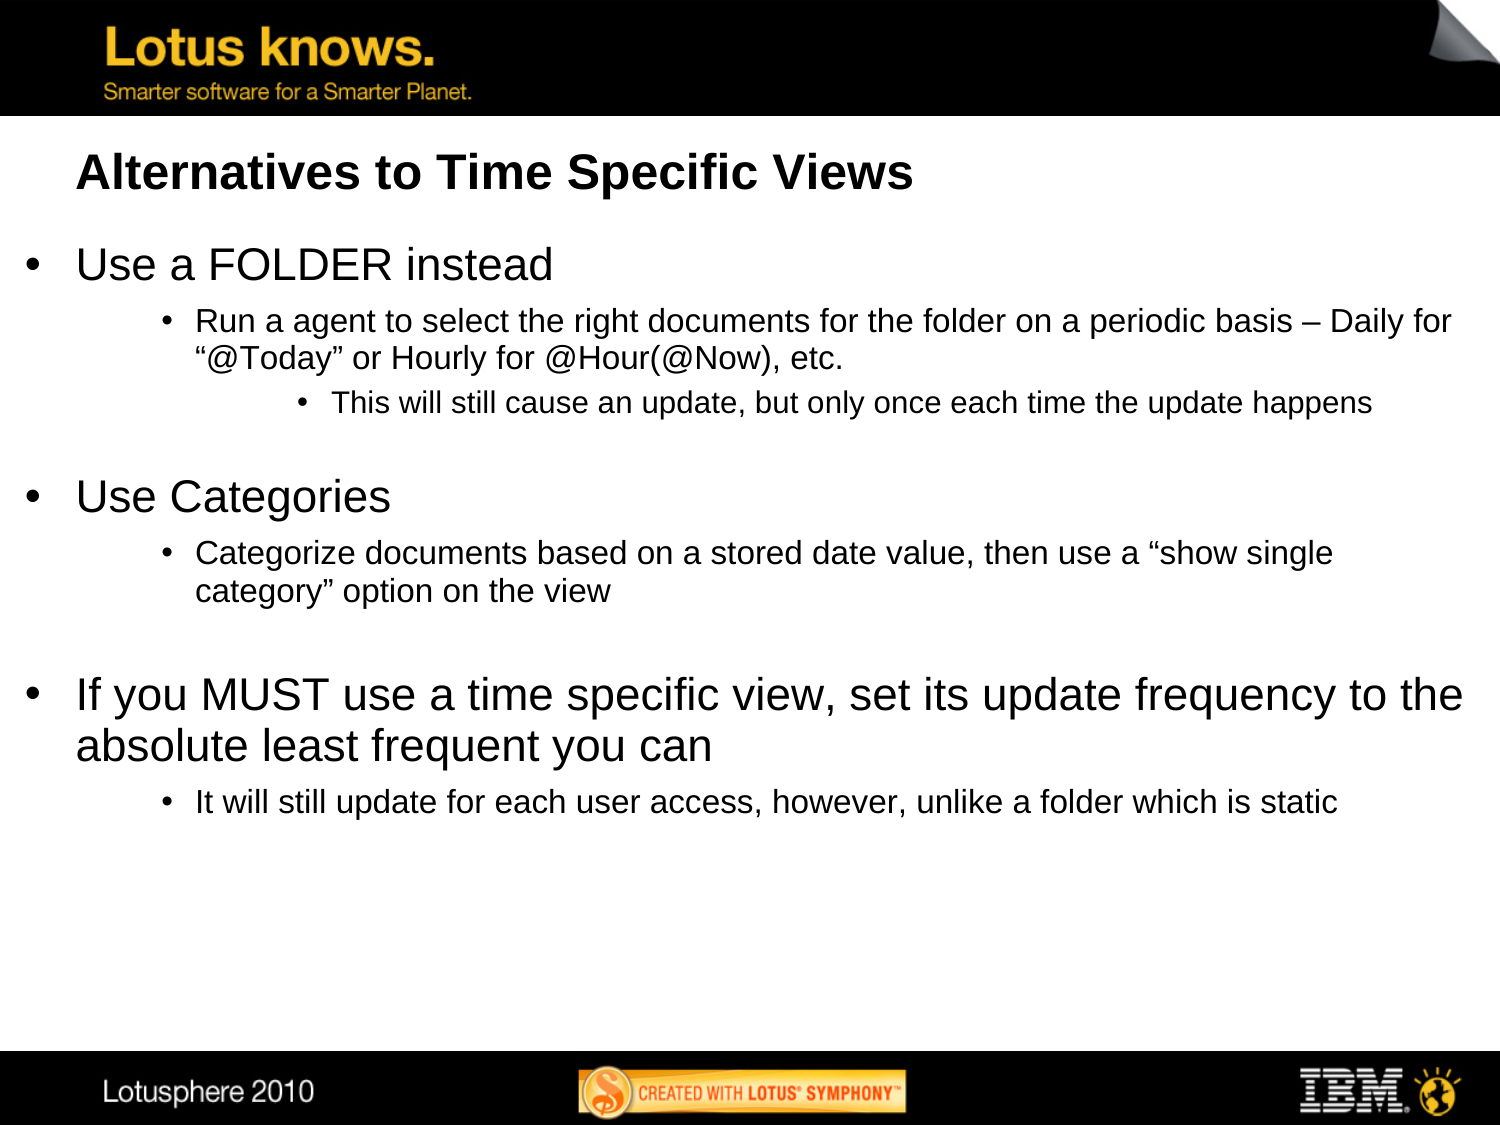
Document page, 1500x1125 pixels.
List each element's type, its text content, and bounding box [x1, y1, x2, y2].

title Alternatives to Time Specific Views [74, 137, 1475, 200]
picture [0, 0, 1500, 114]
picture [0, 1053, 1500, 1125]
list Use a FOLDER instead Run a agent to select the right documents for the folder on a periodic basis – Daily for “@Today” or Hourly for @Hour(@Now), etc. This will still cause an update, but only once each time the update happens Use Categories Categorize documents based on a stored date value, then use a “show single category” option on the view If you MUST use a time specific view, set its update frequency to the absolute least frequent you can It will still update for each user access, however, unlike a folder which is static [24, 237, 1476, 1026]
